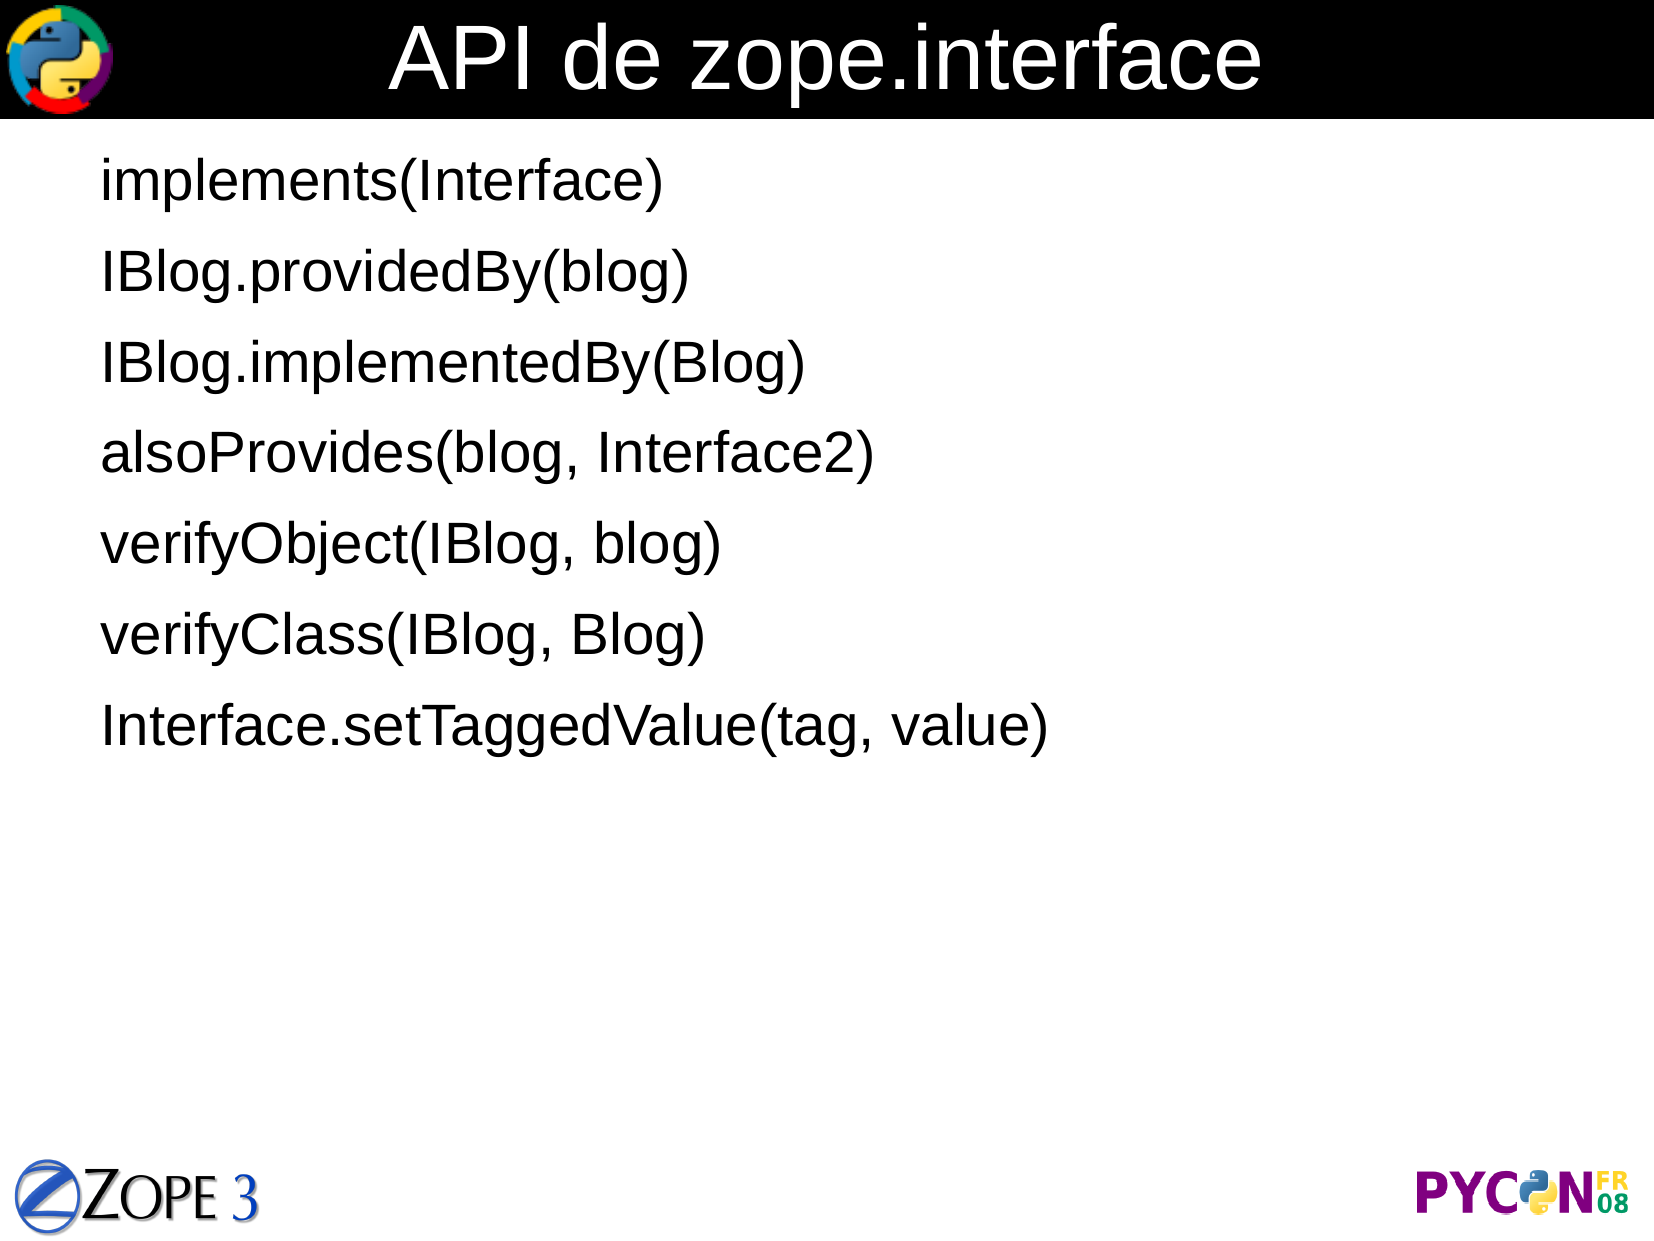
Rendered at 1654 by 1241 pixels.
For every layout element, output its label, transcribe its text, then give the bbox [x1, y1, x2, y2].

picture [1417, 1170, 1628, 1215]
picture [0, 1144, 266, 1241]
title API de zope.interface [0, 0, 1654, 119]
list implements(Interface) IBlog.providedBy(blog) IBlog.implementedBy(Blog) alsoProvides(blog, Interface2) verifyObject(IBlog, blog) verifyClass(IBlog, Blog) Interface.setTaggedValue(tag, value) [82, 147, 1571, 1109]
